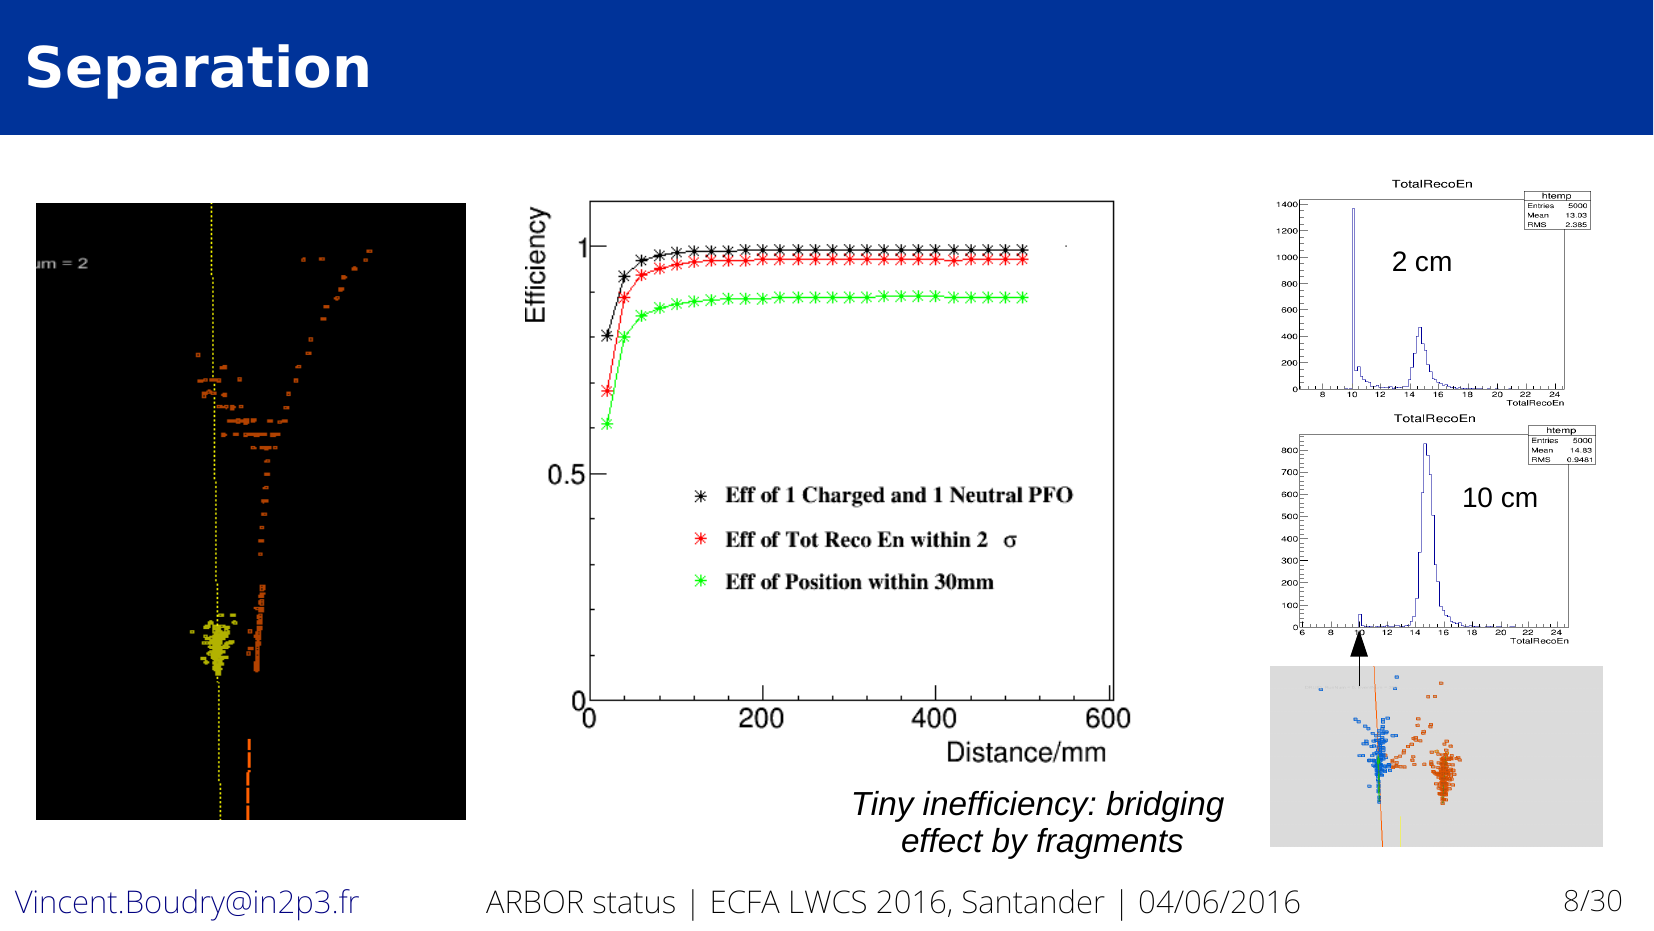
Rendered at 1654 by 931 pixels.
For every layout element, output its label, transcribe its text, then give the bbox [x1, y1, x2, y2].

text_box Tiny inefficiency: bridging effect by fragments [836, 778, 1249, 868]
picture [525, 139, 1179, 763]
text_box 10 cm [1447, 474, 1587, 534]
title Separation [24, 12, 1635, 124]
picture [1270, 666, 1603, 847]
picture [1266, 176, 1602, 651]
text_box 2 cm [1377, 238, 1495, 298]
picture [36, 203, 466, 820]
